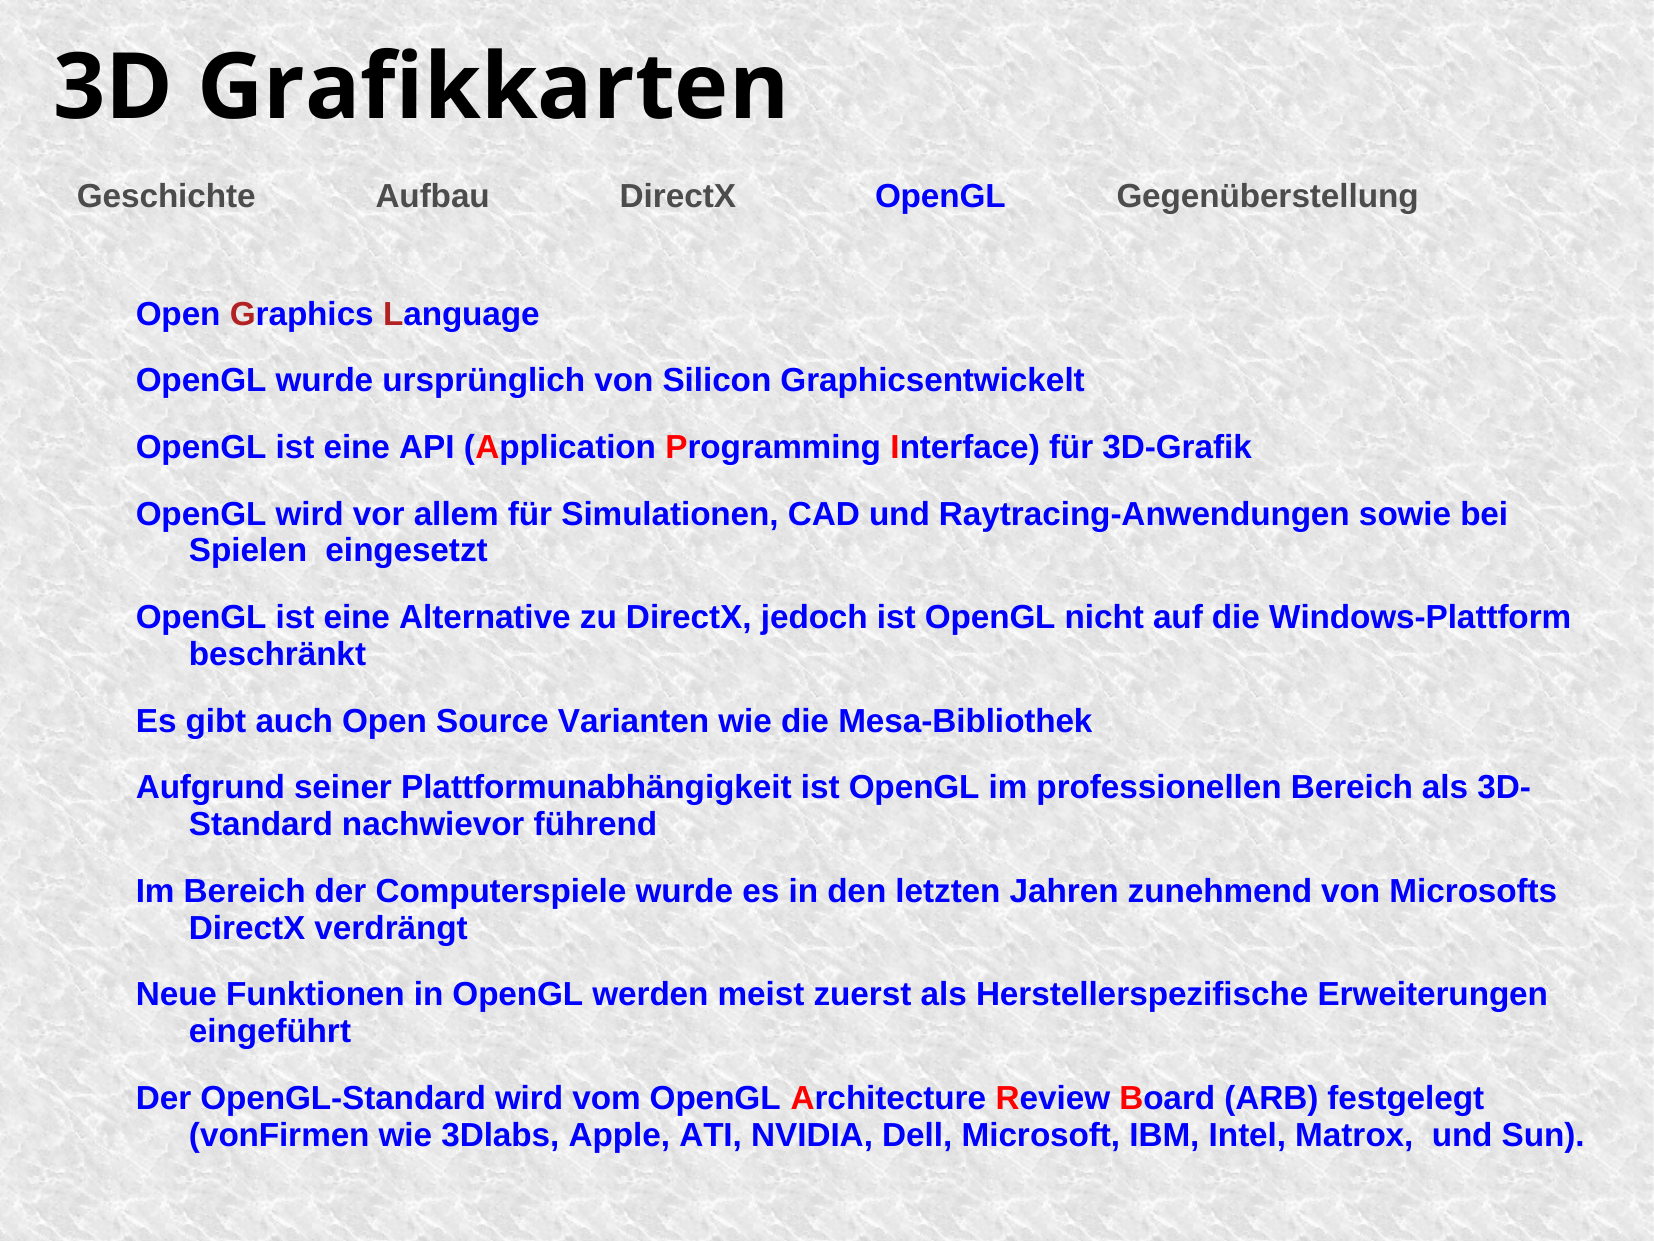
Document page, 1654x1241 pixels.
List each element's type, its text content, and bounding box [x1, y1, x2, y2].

picture [0, 0, 1654, 1241]
title 3D Grafikkarten [53, 18, 1506, 148]
list Geschichte Aufbau DirectX OpenGL Gegenüberstellung [59, 177, 1536, 266]
list Open Graphics Language OpenGL wurde ursprünglich von Silicon Graphicsentwickelt OpenGL ist eine API (Application Programming Interface) für 3D-Grafik OpenGL wird vor allem für Simulationen, CAD und Raytracing-Anwendungen sowie bei Spielen eingesetzt OpenGL ist eine Alternative zu DirectX, jedoch ist OpenGL nicht auf die Windows-Plattform beschränkt Es gibt auch Open Source Varianten wie die Mesa-Bibliothek Aufgrund seiner Plattformunabhängigkeit ist OpenGL im professionellen Bereich als 3D-Standard nachwievor führend Im Bereich der Computerspiele wurde es in den letzten Jahren zunehmend von Microsofts DirectX verdrängt Neue Funktionen in OpenGL werden meist zuerst als Herstellerspezifische Erweiterungen eingeführt Der OpenGL-Standard wird vom OpenGL Architecture Review Board (ARB) festgelegt (vonFirmen wie 3Dlabs, Apple, ATI, NVIDIA, Dell, Microsoft, IBM, Intel, Matrox, und Sun). [118, 295, 1595, 1241]
